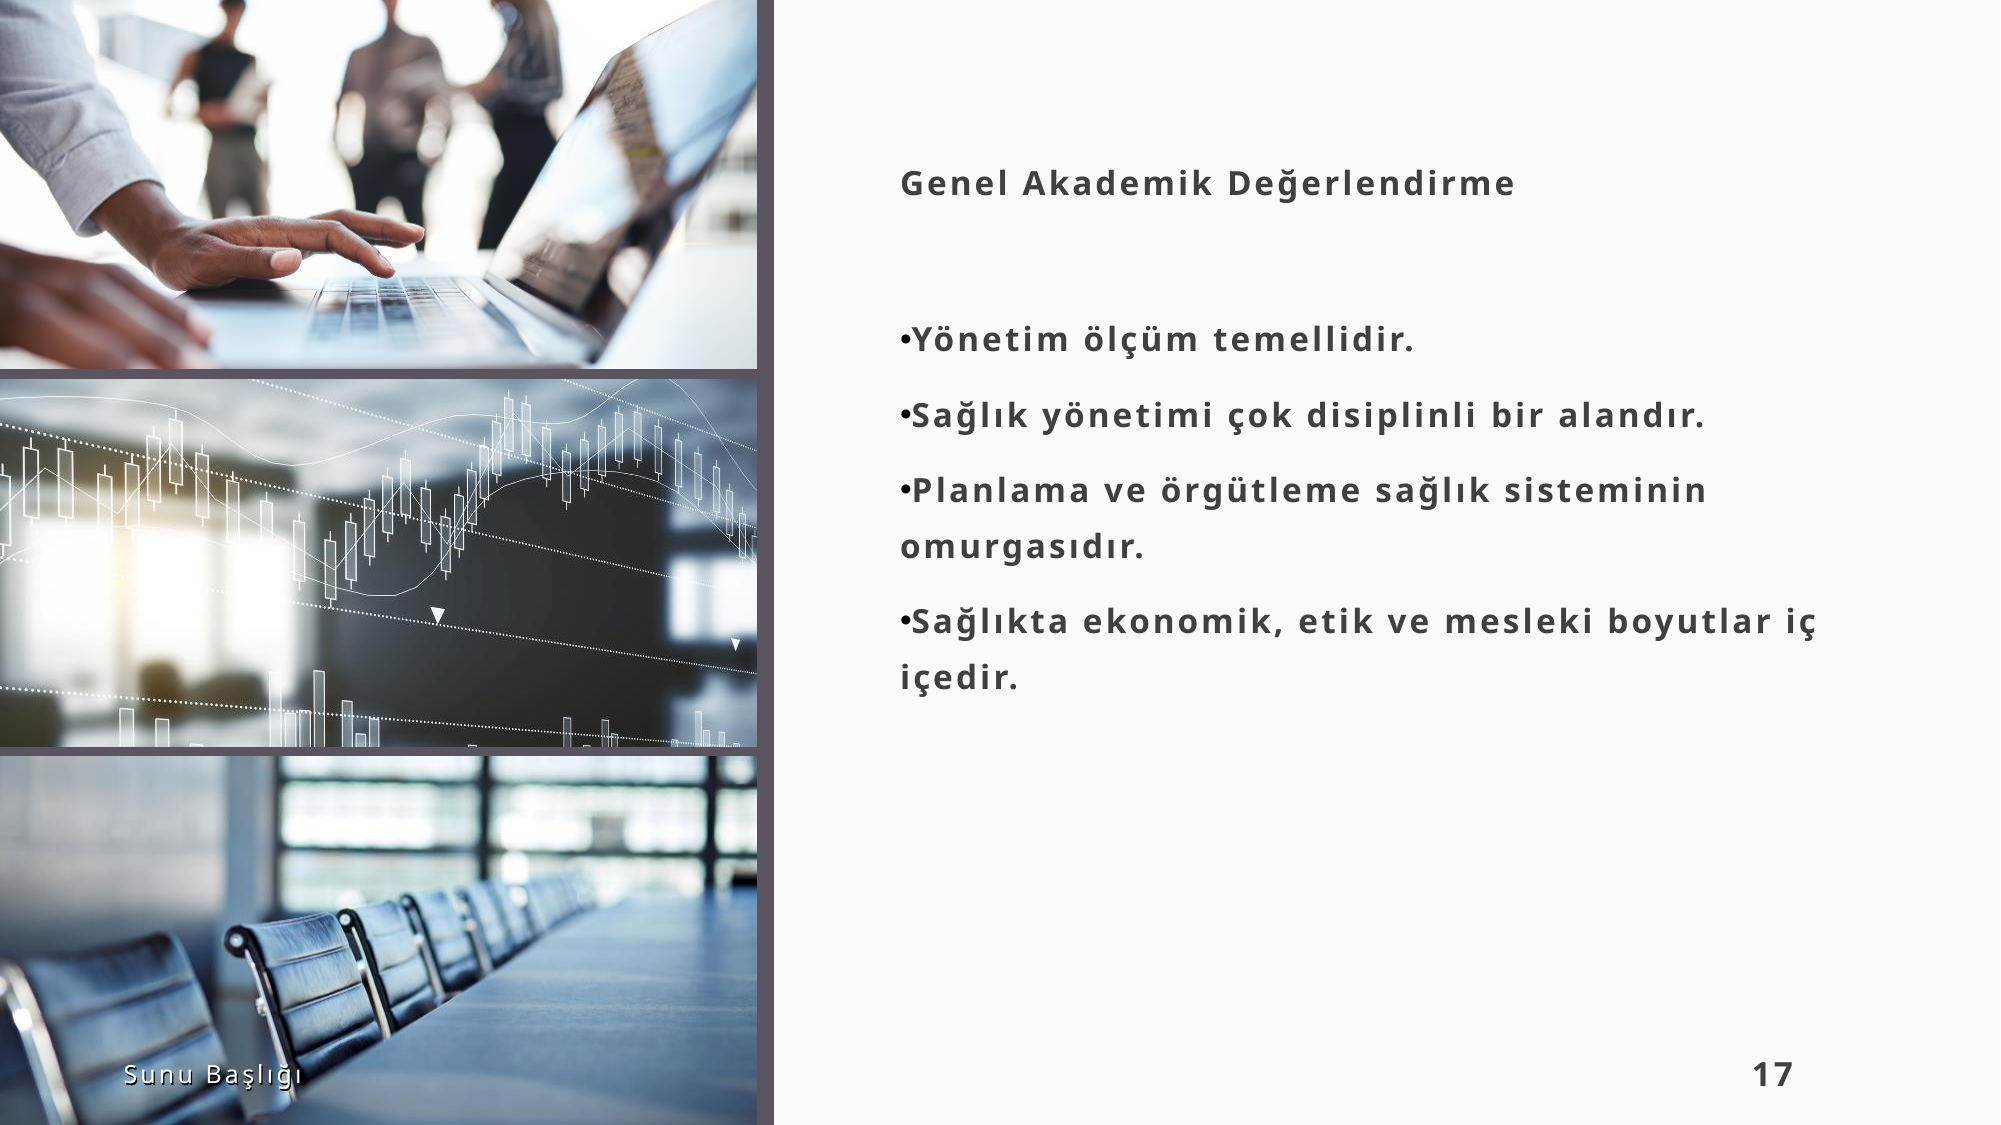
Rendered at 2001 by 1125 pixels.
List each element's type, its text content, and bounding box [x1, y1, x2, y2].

list Yönetim ölçüm temellidir. Sağlık yönetimi çok disiplinli bir alandır. Planlama ve örgütleme sağlık sisteminin omurgasıdır. Sağlıkta ekonomik, etik ve mesleki boyutlar iç içedir. [881, 284, 1895, 903]
picture [0, 756, 757, 1125]
title Genel Akademik Değerlendirme [881, 88, 1895, 258]
picture [0, 379, 757, 747]
text_box Sunu Başlığı [105, 1035, 643, 1111]
text_box [1733, 1035, 1895, 1111]
picture [0, 0, 757, 369]
